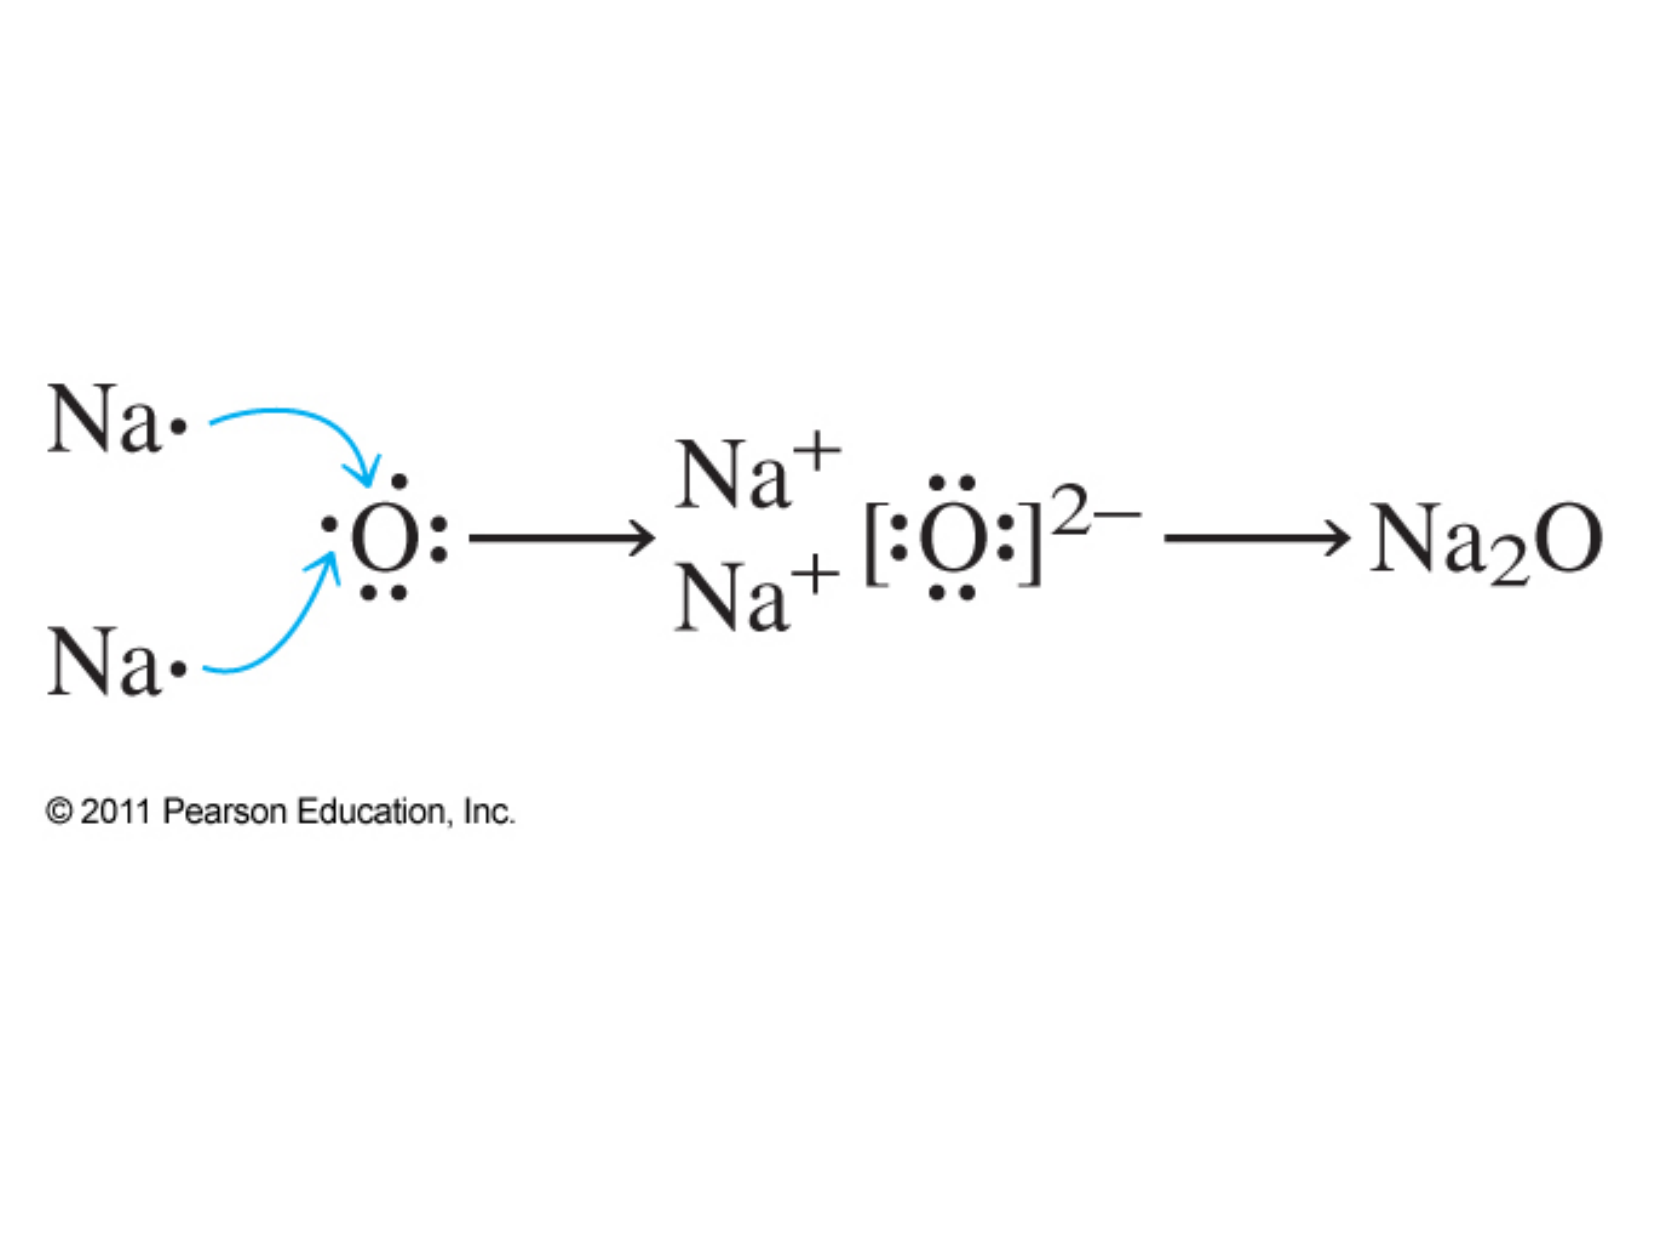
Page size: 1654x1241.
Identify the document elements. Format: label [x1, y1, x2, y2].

picture [0, 336, 1654, 904]
